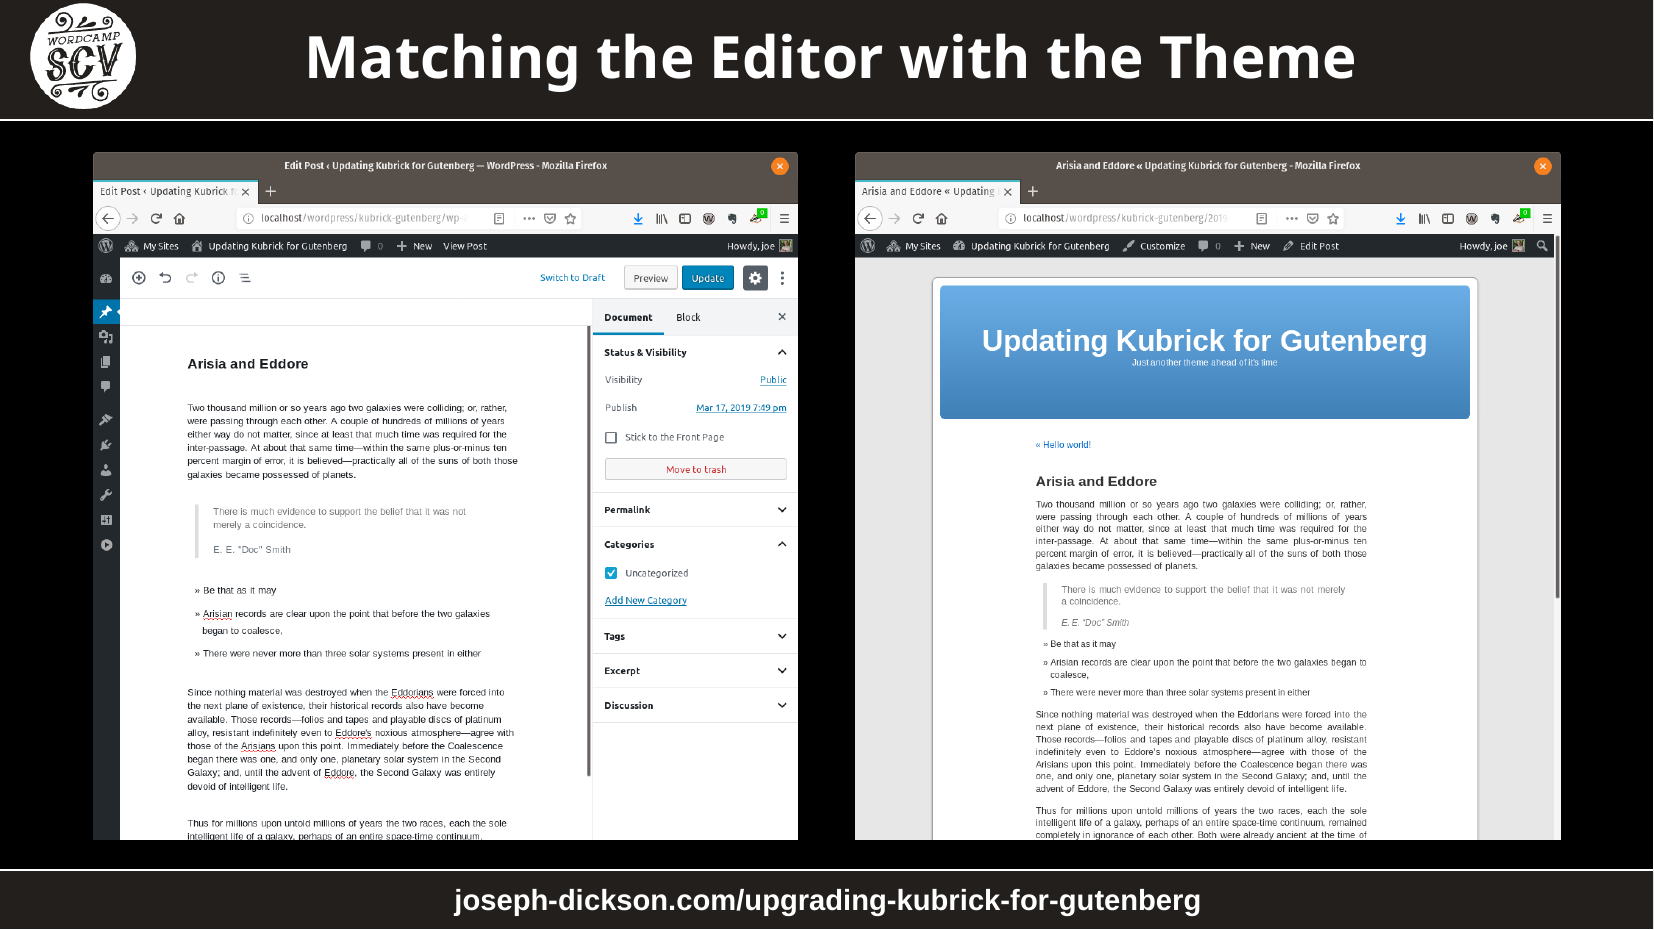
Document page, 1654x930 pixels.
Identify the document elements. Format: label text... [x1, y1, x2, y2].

picture [103, 307, 110, 314]
picture [30, 3, 87, 109]
title Matching the Editor with the Theme [87, 0, 1576, 134]
picture [855, 152, 1561, 841]
picture [93, 152, 798, 841]
